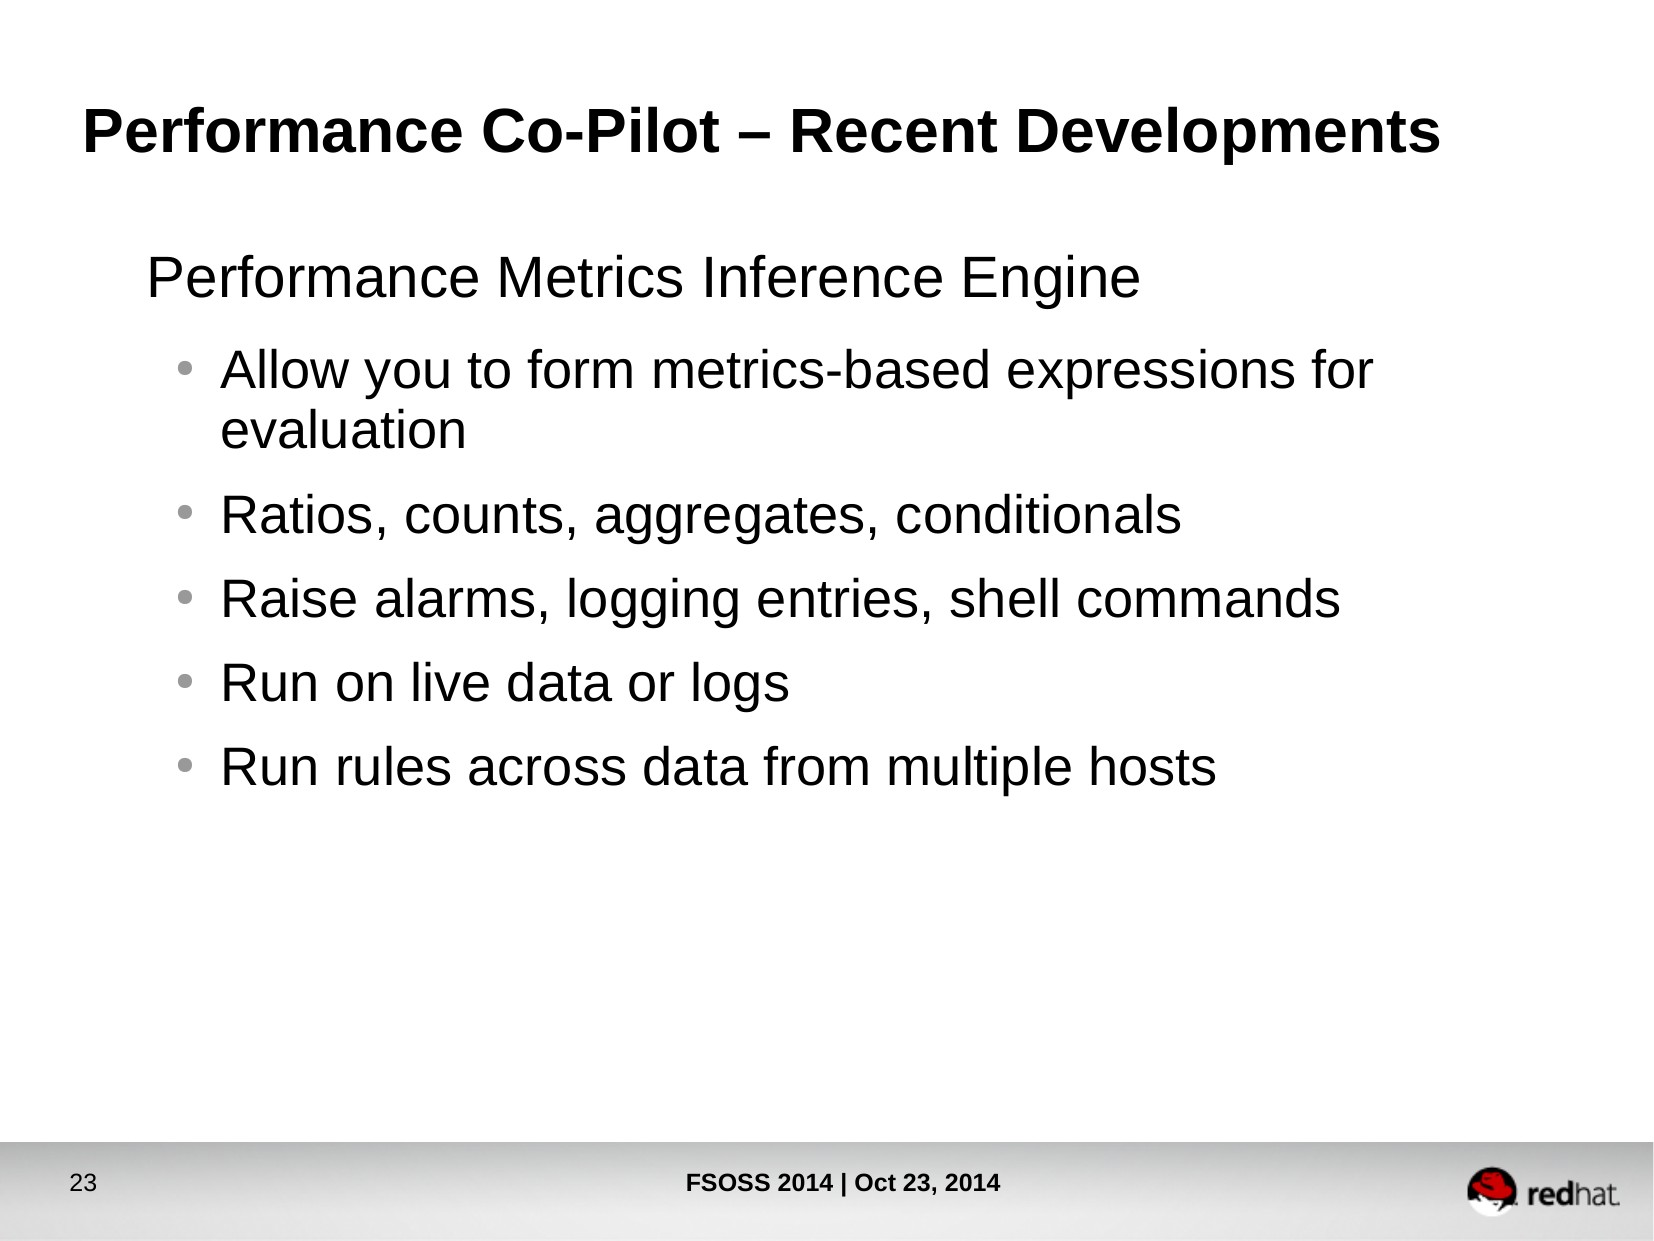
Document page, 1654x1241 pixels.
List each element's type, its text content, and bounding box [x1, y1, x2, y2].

list Performance Metrics Inference Engine Allow you to form metrics-based expressions for evaluation Ratios, counts, aggregates, conditionals Raise alarms, logging entries, shell commands Run on live data or logs Run rules across data from multiple hosts [86, 244, 1576, 1039]
title Performance Co-Pilot – Recent Developments [82, 37, 1571, 226]
picture [0, 1142, 1654, 1241]
